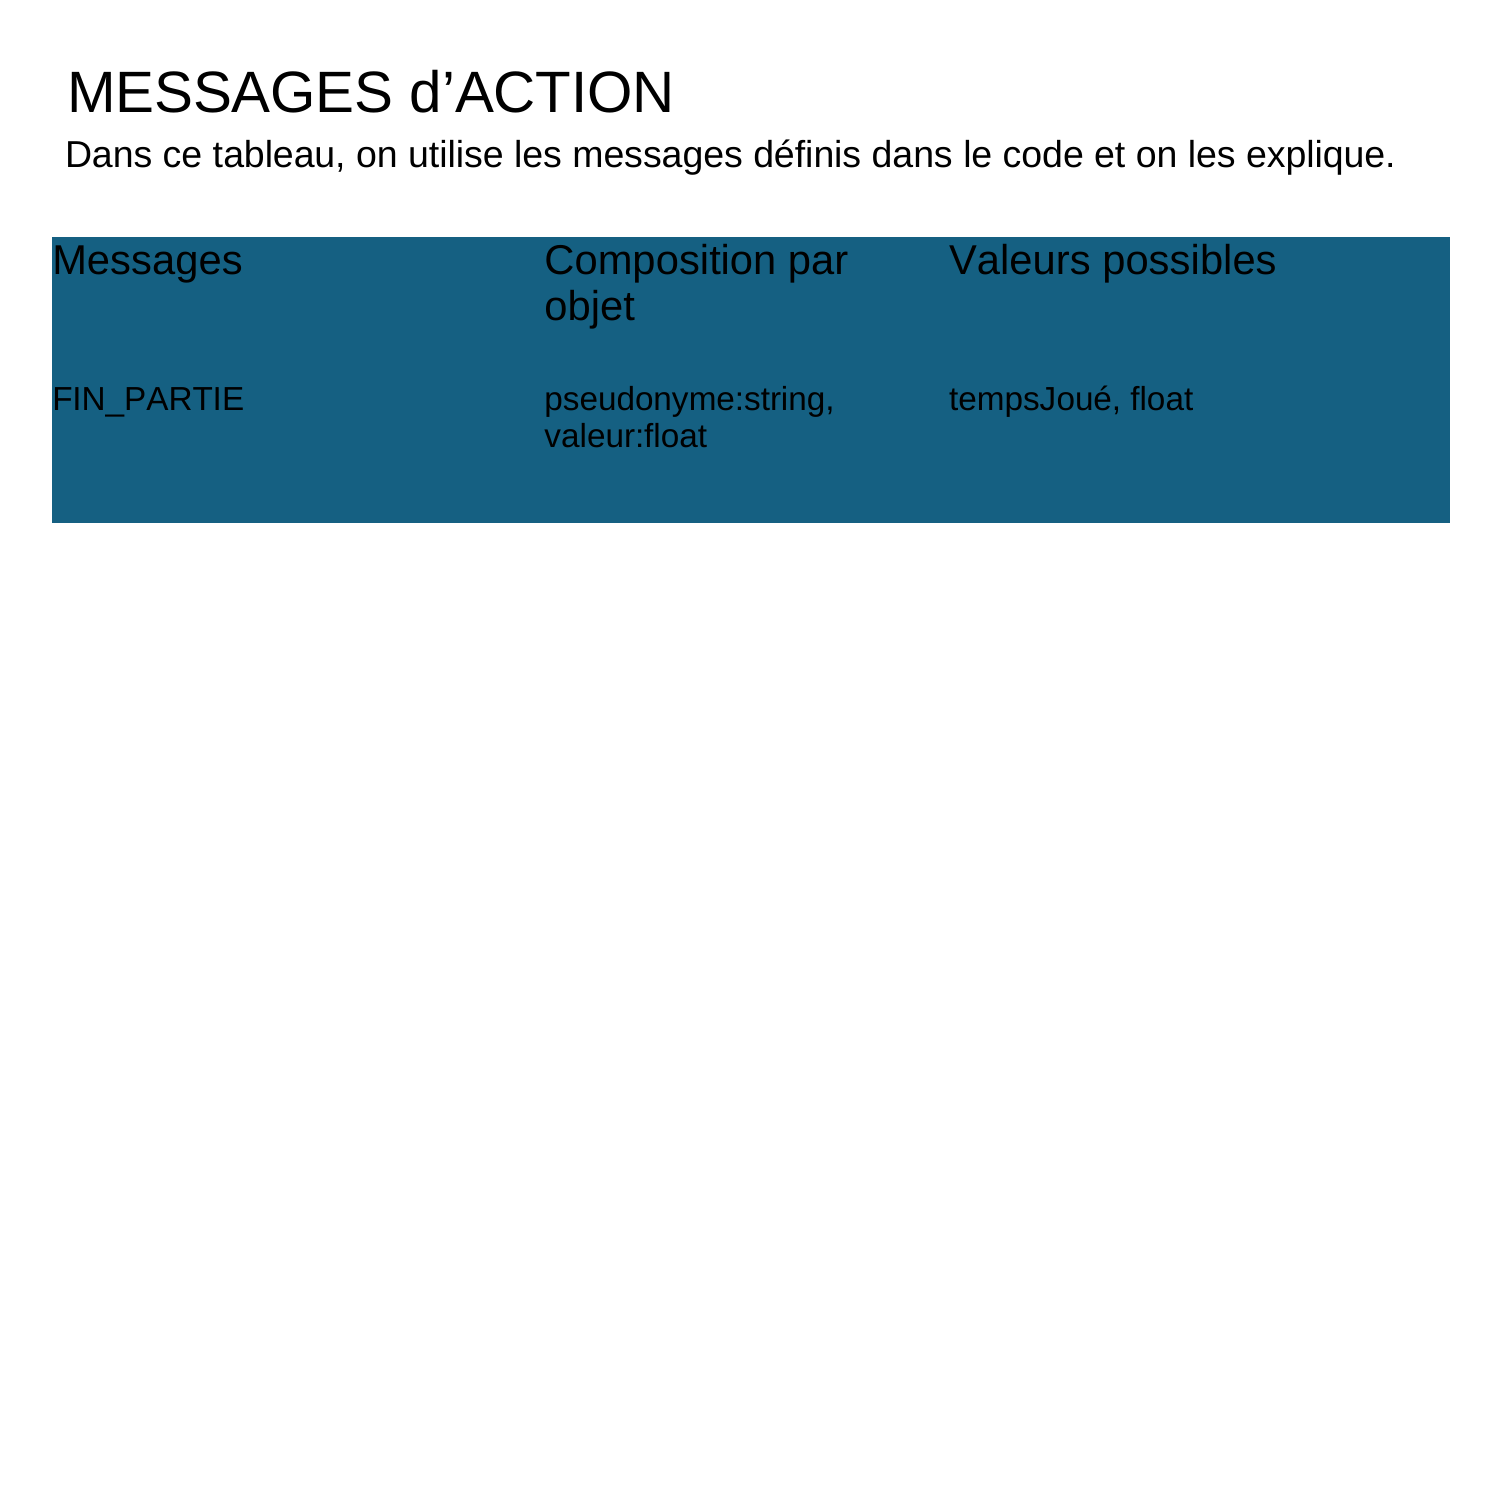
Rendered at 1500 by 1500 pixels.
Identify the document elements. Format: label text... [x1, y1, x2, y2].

table_header Composition par objet [544, 237, 949, 380]
table_header Messages [52, 237, 544, 380]
table_cell pseudonyme:string, valeur:float [544, 380, 949, 523]
table_cell FIN_PARTIE [52, 380, 544, 523]
text_box Dans ce tableau, on utilise les messages définis dans le code et on les explique. [50, 107, 1448, 184]
table_cell tempsJoué, float [949, 380, 1450, 523]
table_header Valeurs possibles [949, 237, 1450, 380]
title MESSAGES d’ACTION [52, 39, 1450, 207]
